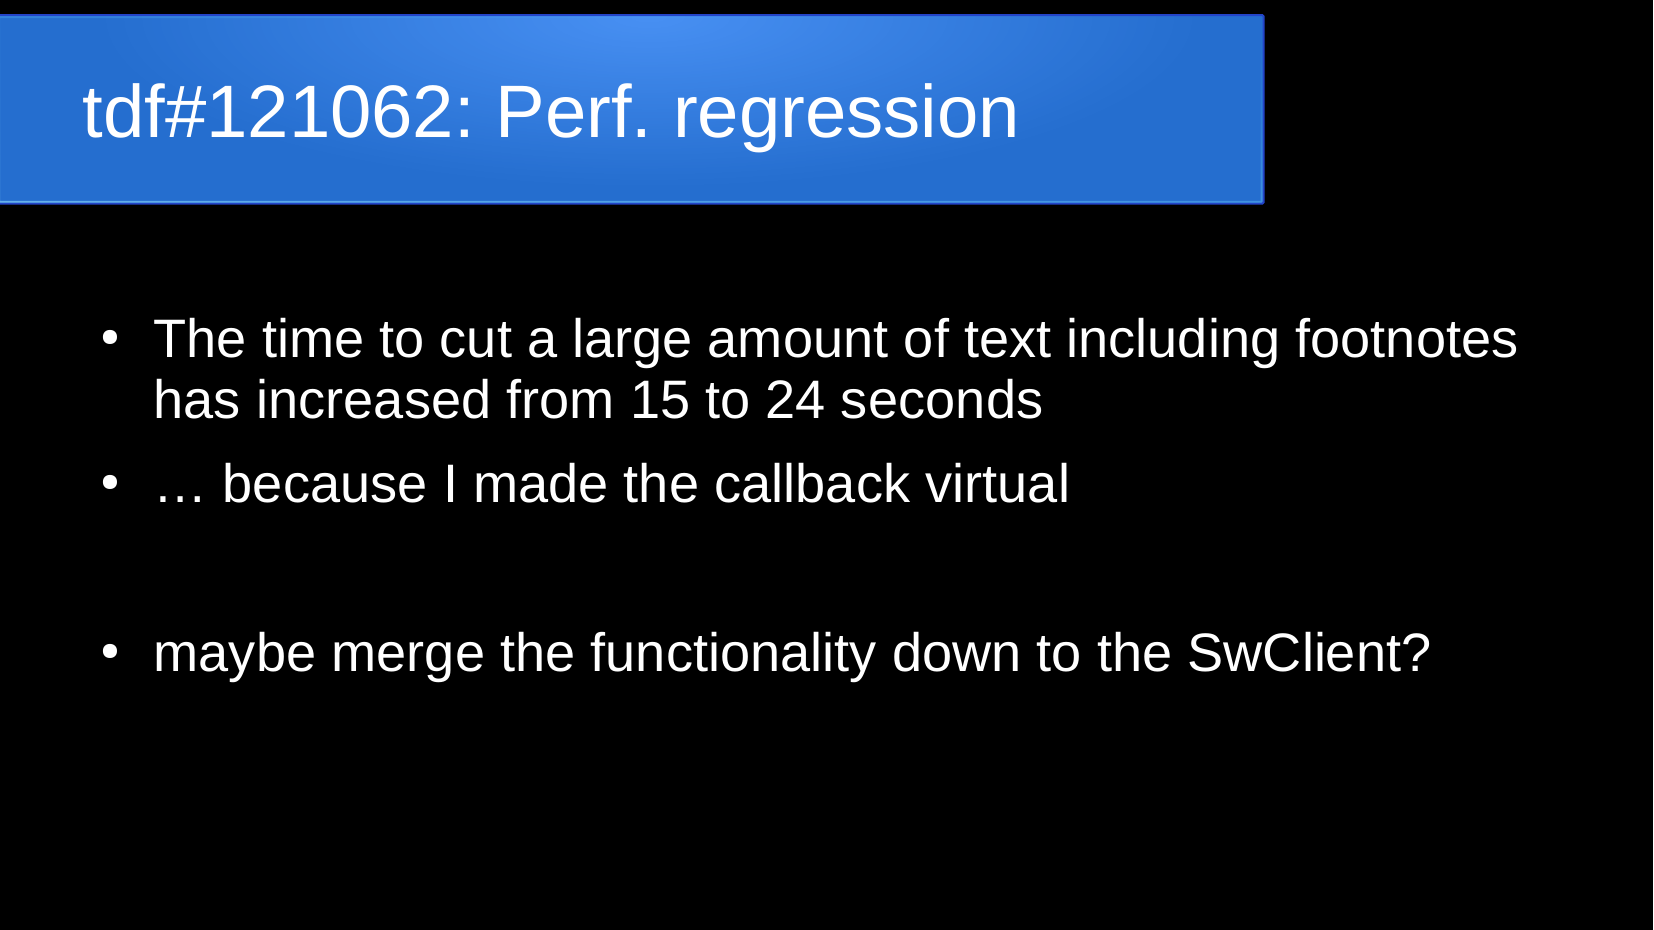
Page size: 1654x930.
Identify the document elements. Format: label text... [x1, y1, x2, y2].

list The time to cut a large amount of text including footnotes has increased from 15 to 24 seconds … because I made the callback virtual maybe merge the functionality down to the SwClient? [82, 224, 1571, 764]
title tdf#121062: Perf. regression [82, 35, 1234, 189]
